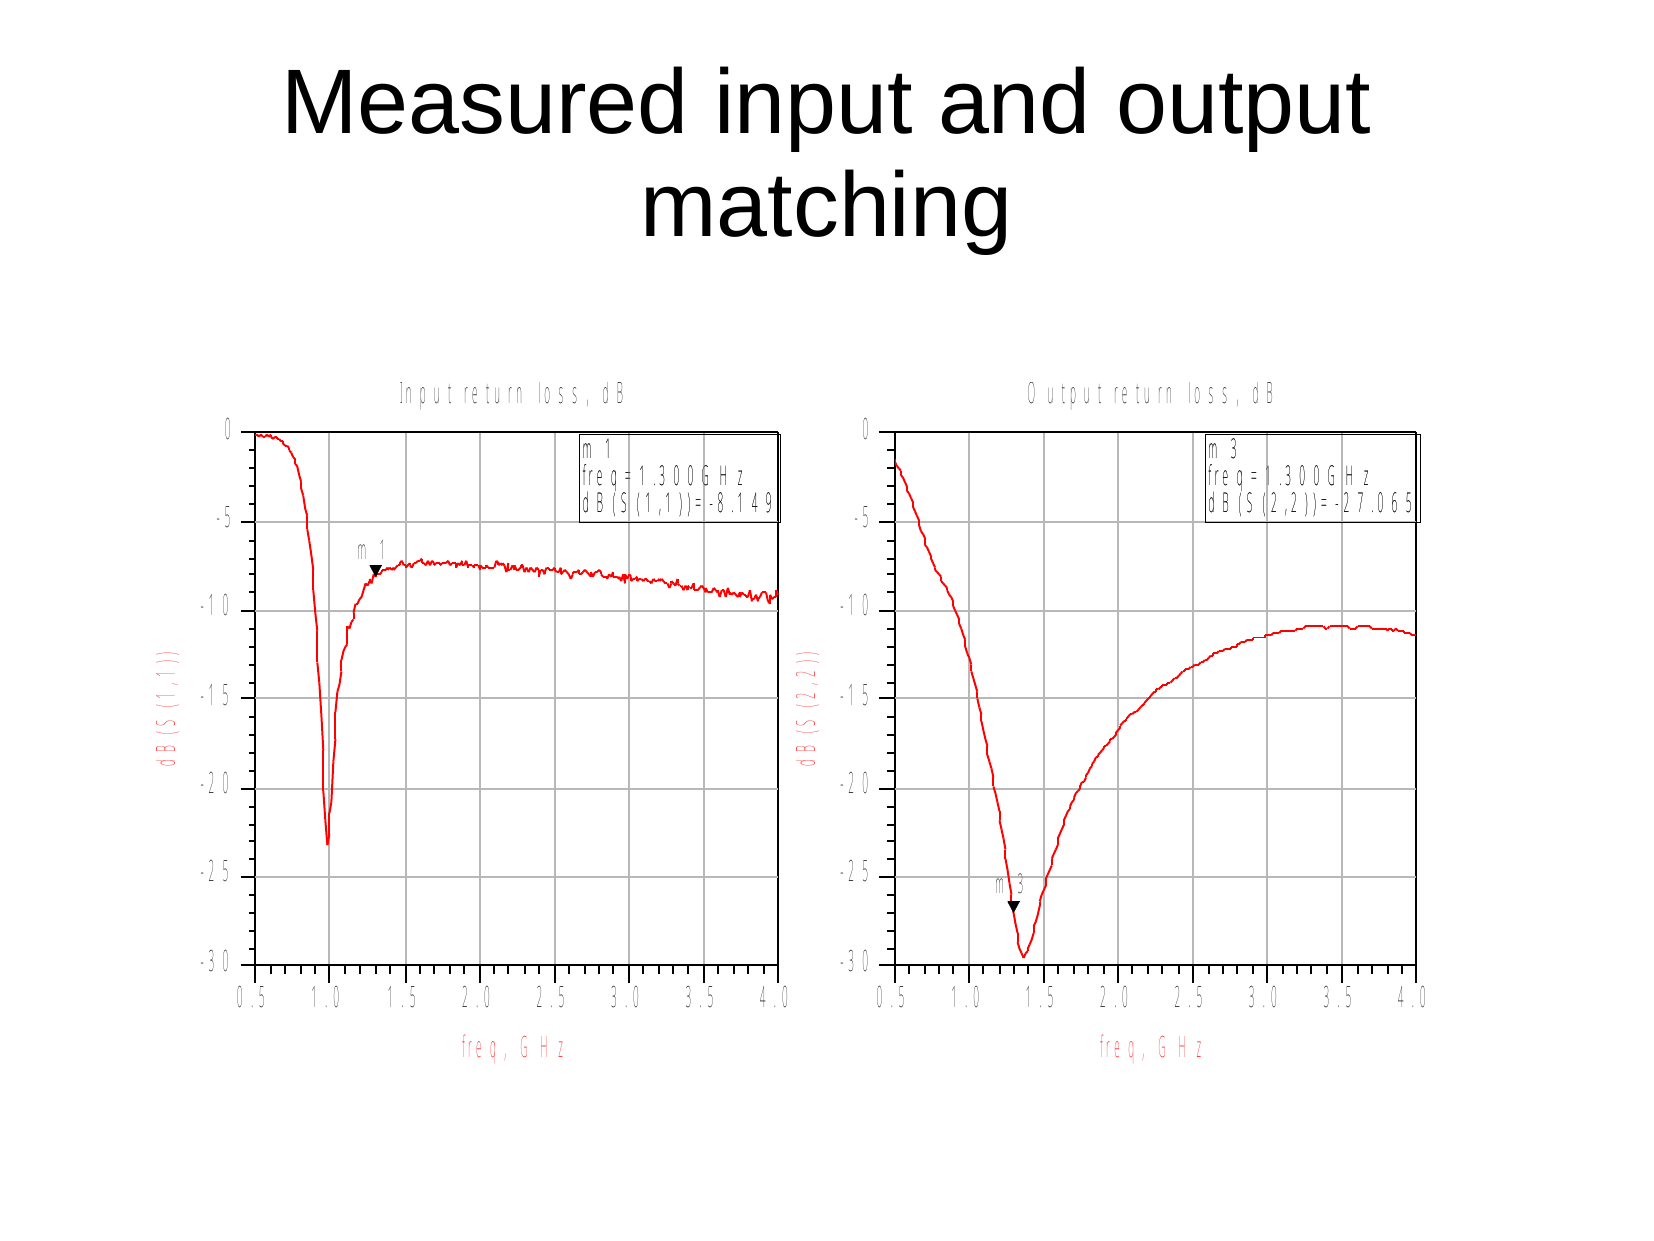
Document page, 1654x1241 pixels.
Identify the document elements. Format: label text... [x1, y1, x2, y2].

title Measured input and output matching [82, 50, 1571, 256]
picture [29, 240, 1565, 1211]
